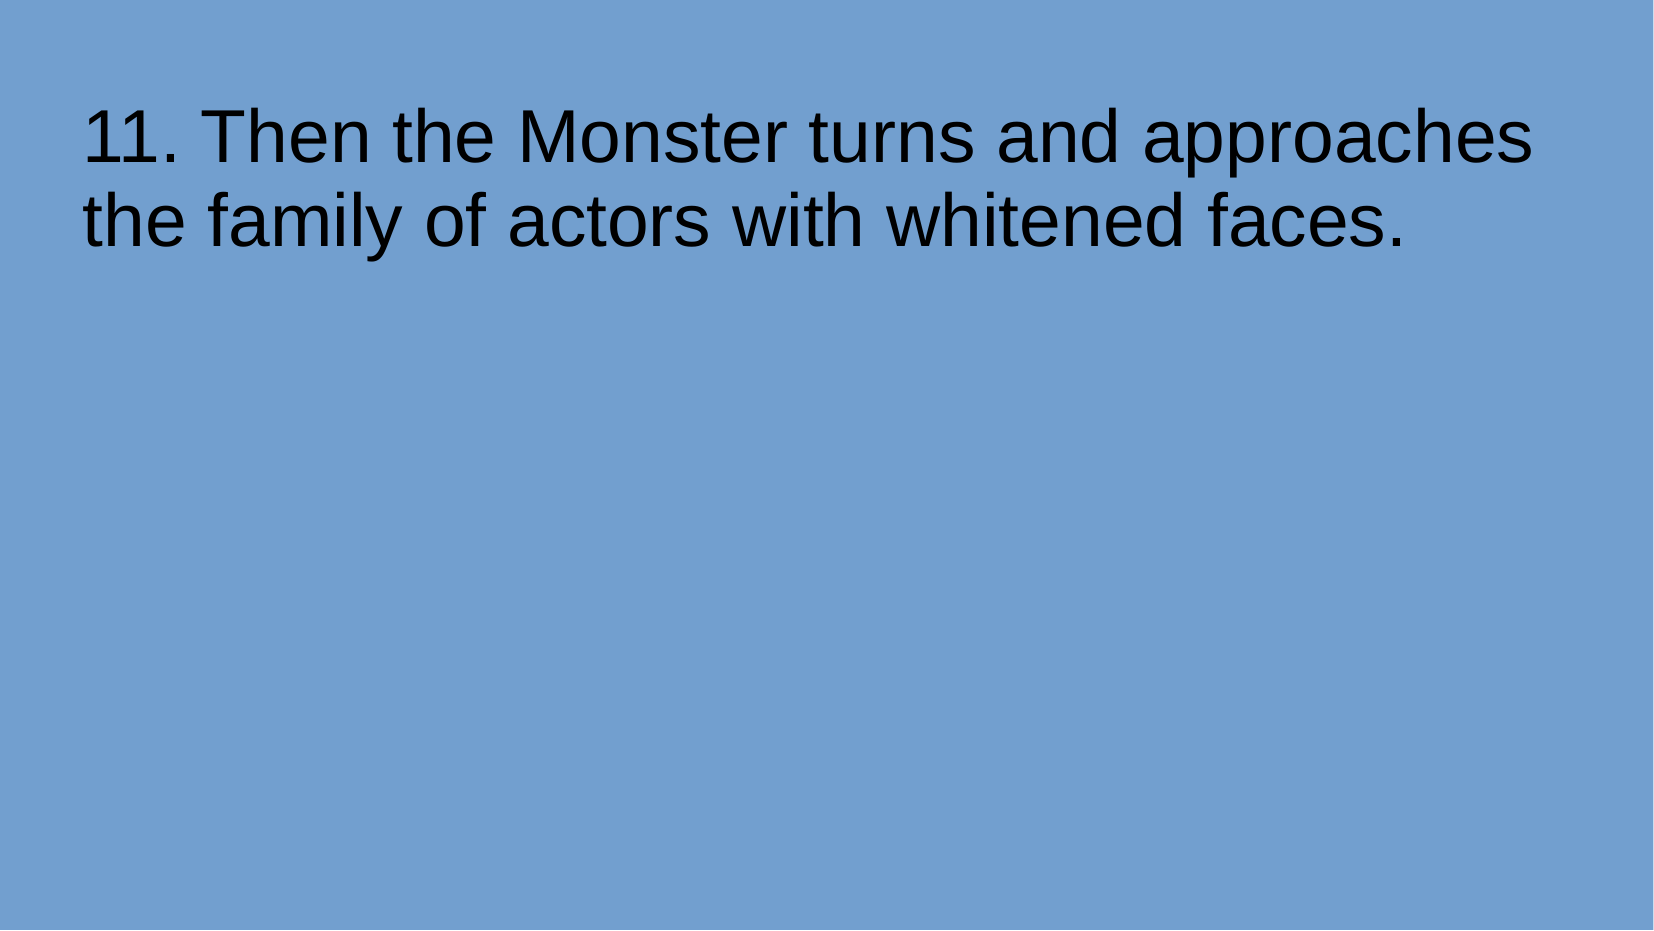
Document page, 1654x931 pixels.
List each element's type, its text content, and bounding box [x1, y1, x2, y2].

list 11. Then the Monster turns and approaches the family of actors with whitened faces. [82, 94, 1571, 634]
